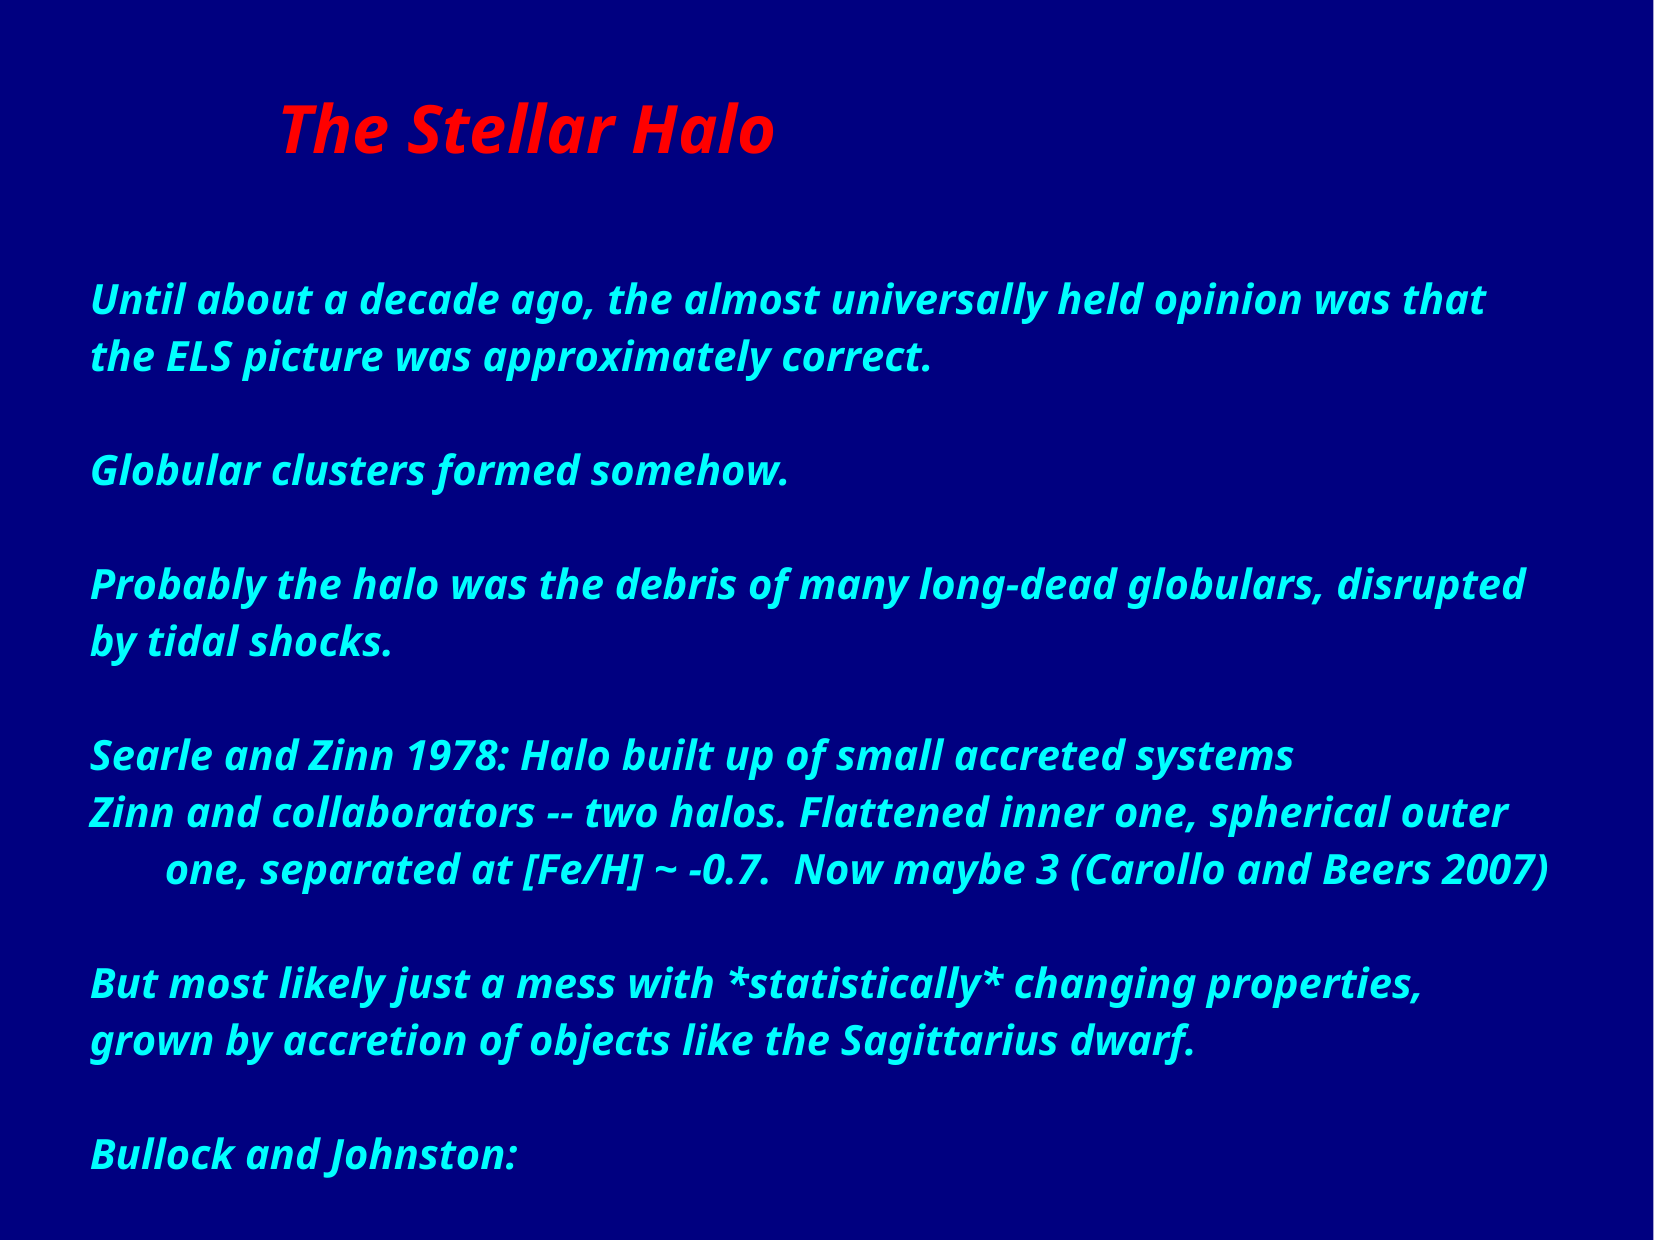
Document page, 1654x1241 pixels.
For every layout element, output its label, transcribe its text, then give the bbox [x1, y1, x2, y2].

text_box Until about a decade ago, the almost universally held opinion was that the ELS picture was approximately correct. Globular clusters formed somehow. Probably the halo was the debris of many long-dead globulars, disrupted by tidal shocks. Searle and Zinn 1978: Halo built up of small accreted systems Zinn and collaborators -- two halos. Flattened inner one, spherical outer one, separated at [Fe/H] ~ -0.7. Now maybe 3 (Carollo and Beers 2007) But most likely just a mess with *statistically* changing properties, grown by accretion of objects like the Sagittarius dwarf. Bullock and Johnston: [75, 262, 1576, 1098]
text_box The Stellar Halo [262, 75, 796, 172]
